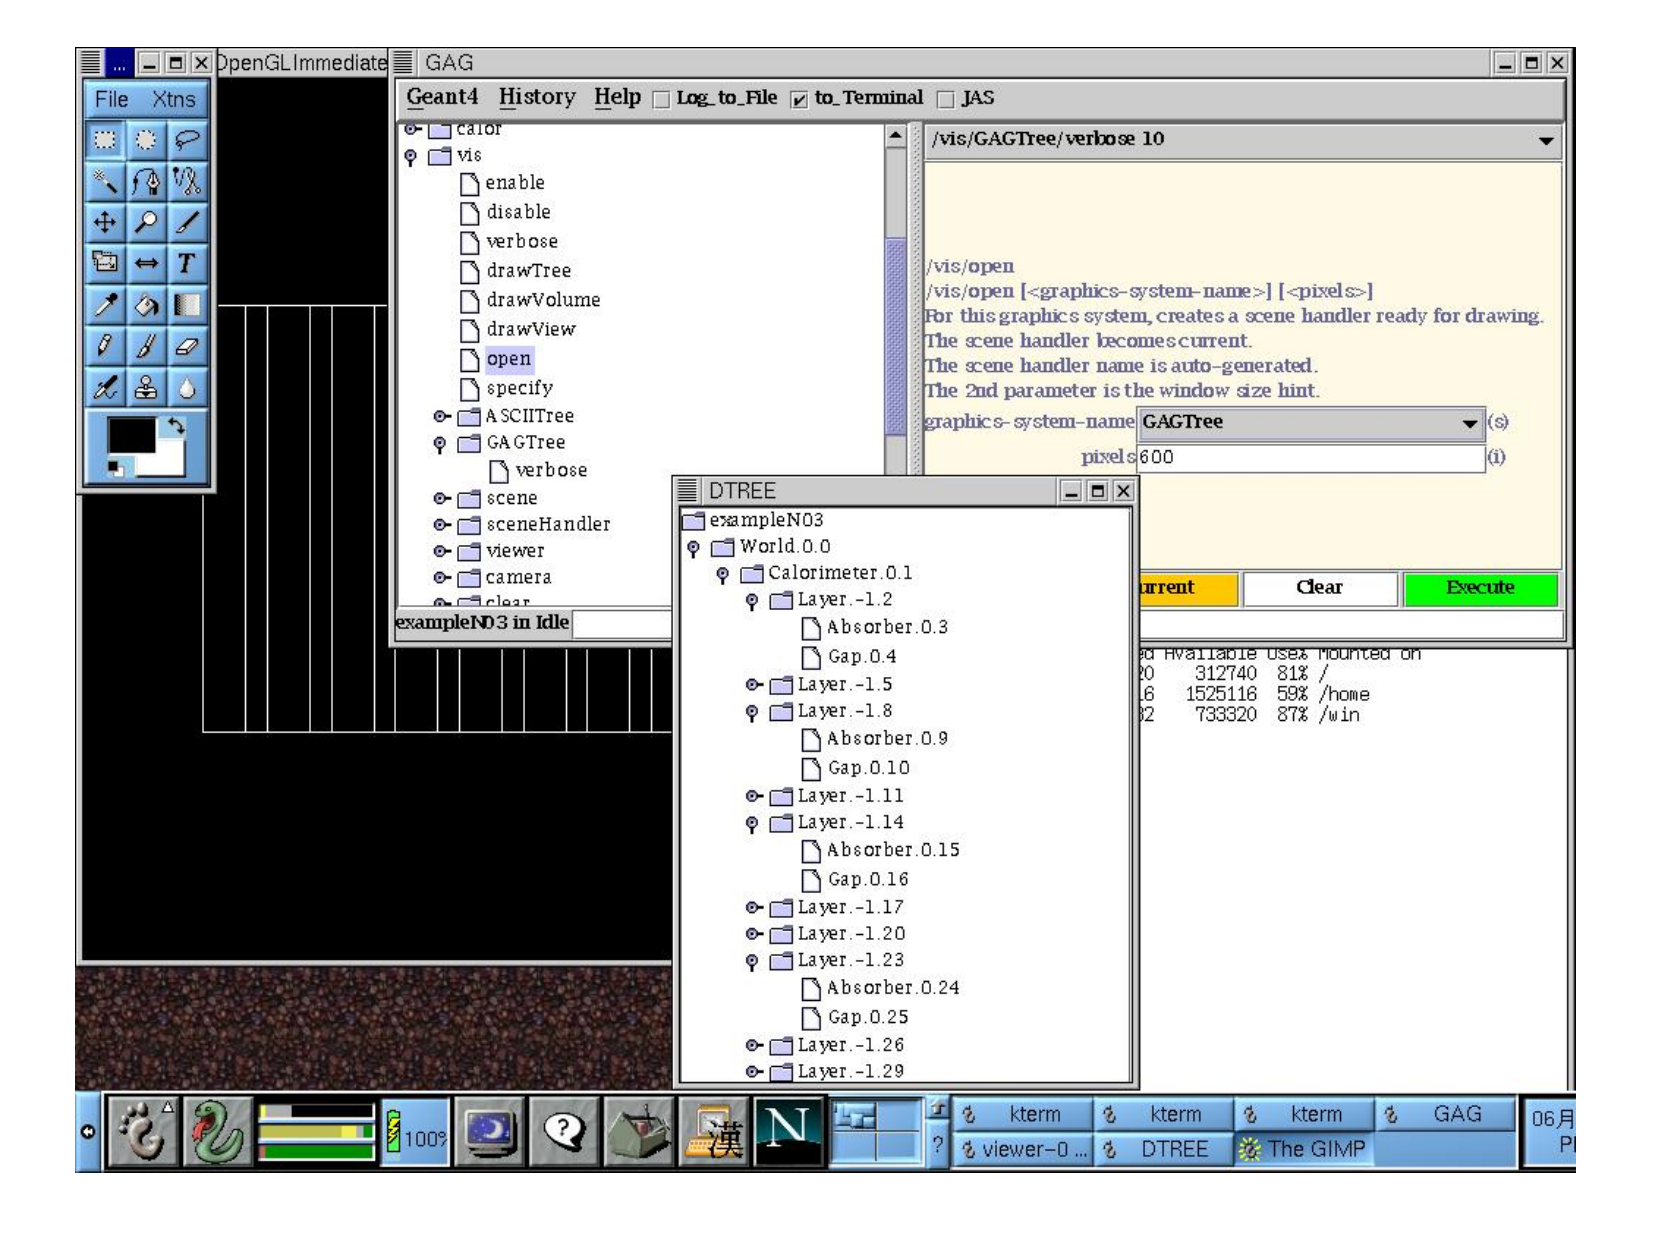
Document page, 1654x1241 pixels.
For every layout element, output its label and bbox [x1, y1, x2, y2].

picture [75, 47, 1576, 1173]
